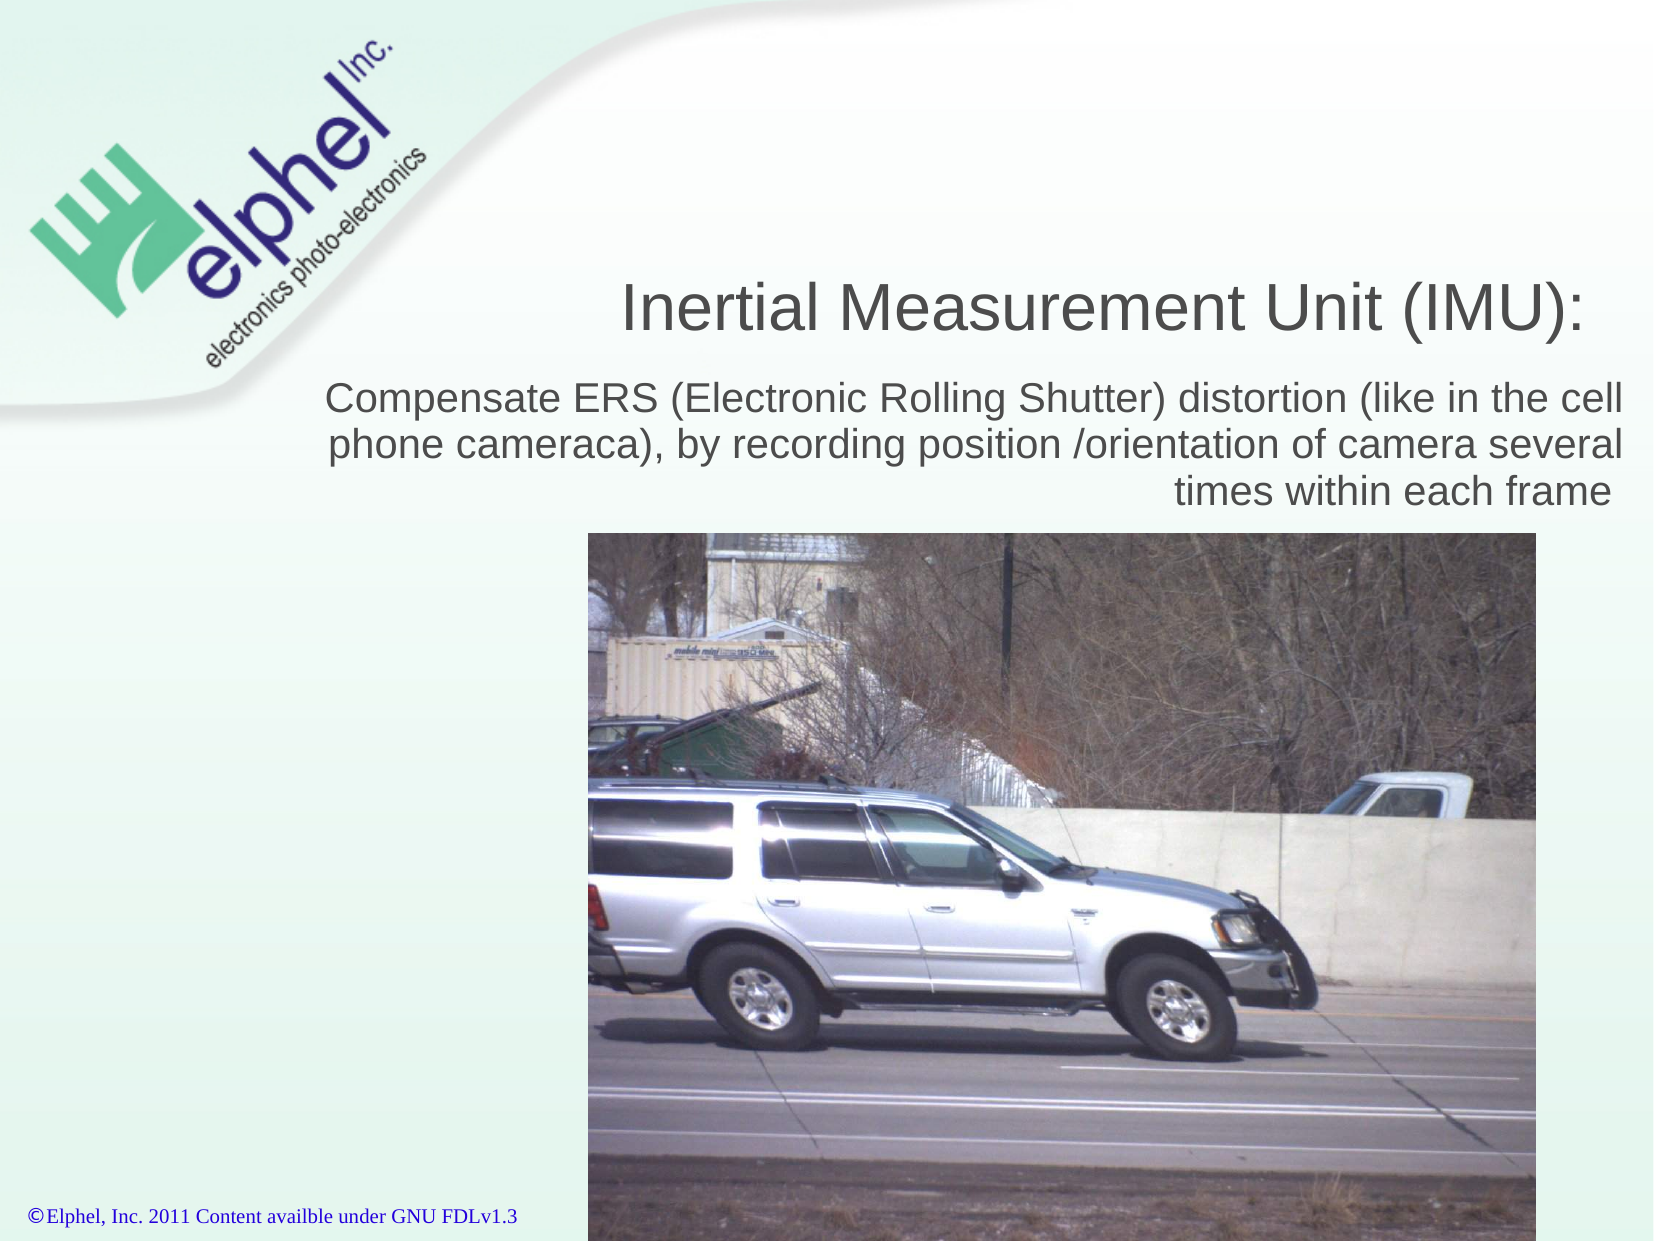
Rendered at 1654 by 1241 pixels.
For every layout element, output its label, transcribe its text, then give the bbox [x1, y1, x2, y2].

list Inertial Measurement Unit (IMU): Compensate ERS (Electronic Rolling Shutter) distortion (like in the cell phone cameraca), by recording position /orientation of camera several times within each frame [224, 265, 1625, 650]
picture [0, 0, 1654, 1241]
